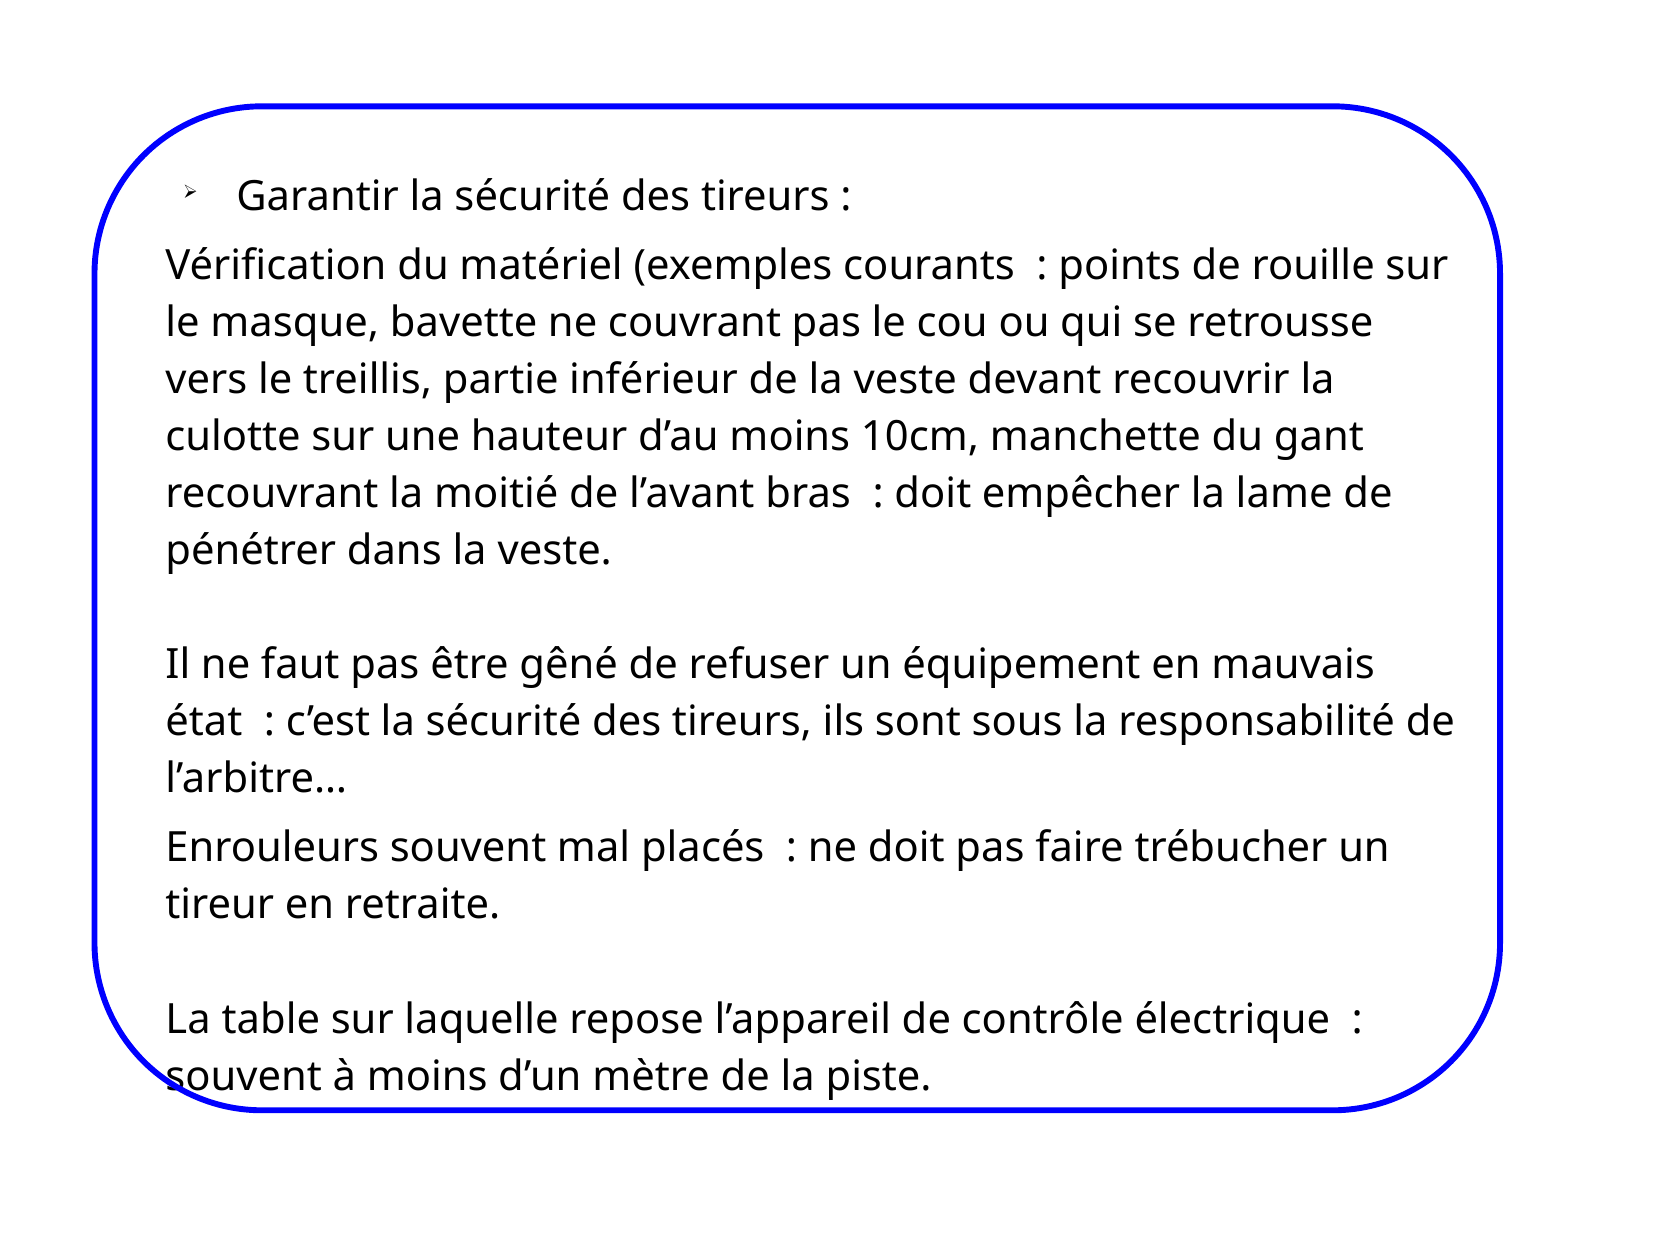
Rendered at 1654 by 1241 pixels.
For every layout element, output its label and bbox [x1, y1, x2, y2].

text_box [94, 106, 1501, 1111]
